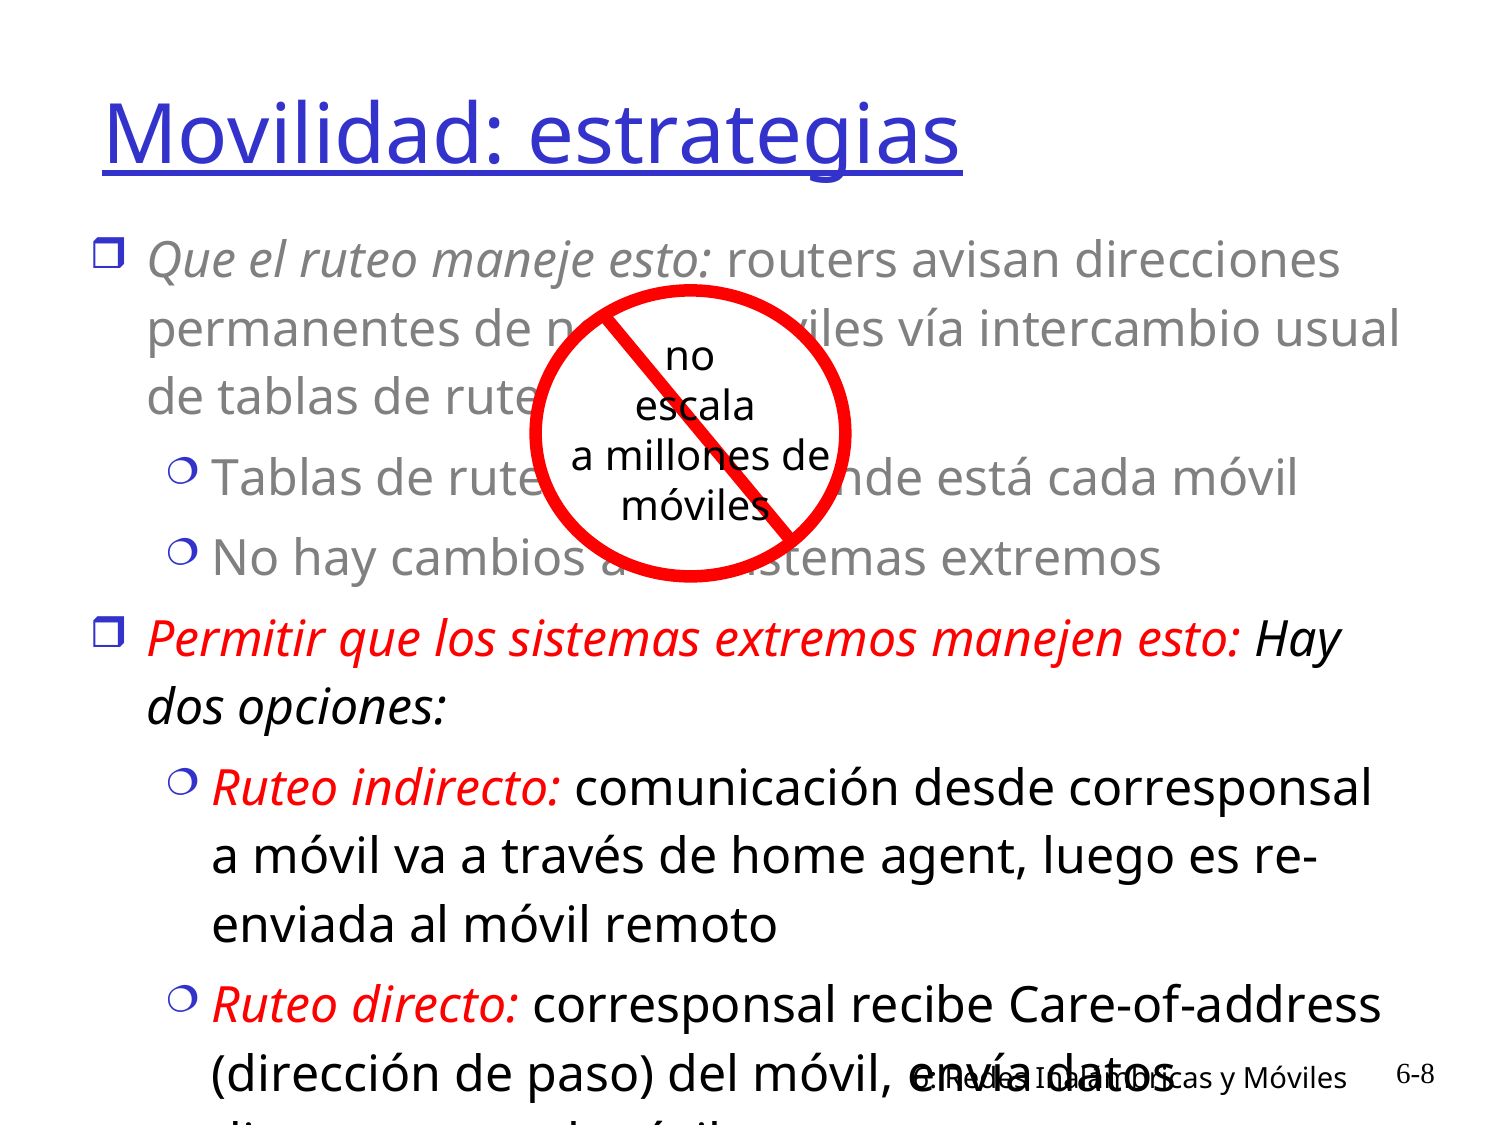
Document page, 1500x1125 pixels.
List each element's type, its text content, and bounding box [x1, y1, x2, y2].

text_box no escala a millones de móviles [508, 321, 882, 537]
list Que el ruteo maneje esto: routers avisan direcciones permanentes de nodos móviles vía intercambio usual de tablas de ruteo. Tablas de ruteo indican dónde está cada móvil No hay cambios a los sistemas extremos Permitir que los sistemas extremos manejen esto: Hay dos opciones: Ruteo indirecto: comunicación desde corresponsal a móvil va a través de home agent, luego es re-enviada al móvil remoto Ruteo directo: corresponsal recibe Care-of-address (dirección de paso) del móvil, envía datos directamente al móvil [75, 216, 1426, 1056]
text_box [583, 537, 786, 577]
text_box [594, 290, 787, 321]
title Movilidad: estrategias [87, 37, 1363, 225]
